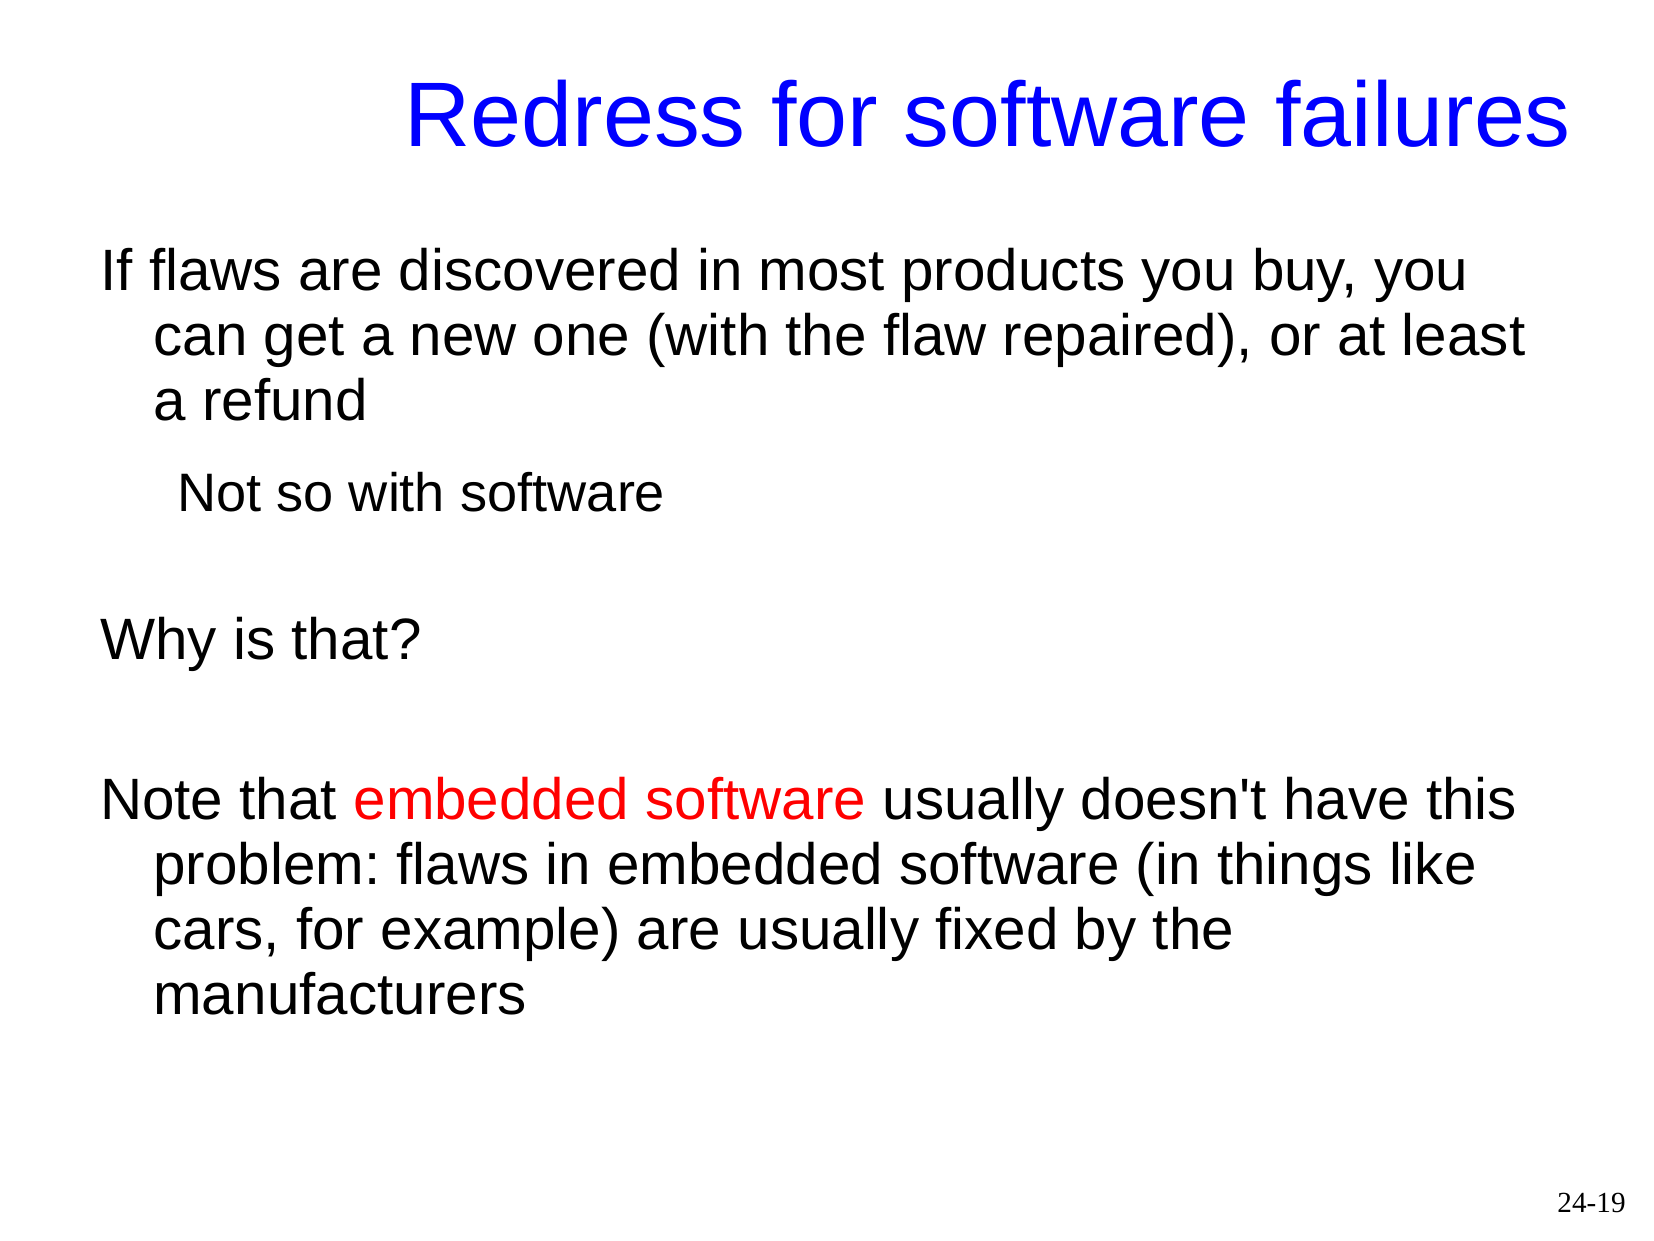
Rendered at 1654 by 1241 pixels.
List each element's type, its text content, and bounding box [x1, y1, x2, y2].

list If flaws are discovered in most products you buy, you can get a new one (with the flaw repaired), or at least a refund Not so with software Why is that? Note that embedded software usually doesn't have this problem: flaws in embedded software (in things like cars, for example) are usually fixed by the manufacturers [82, 237, 1571, 1156]
title Redress for software failures [84, 18, 1573, 211]
